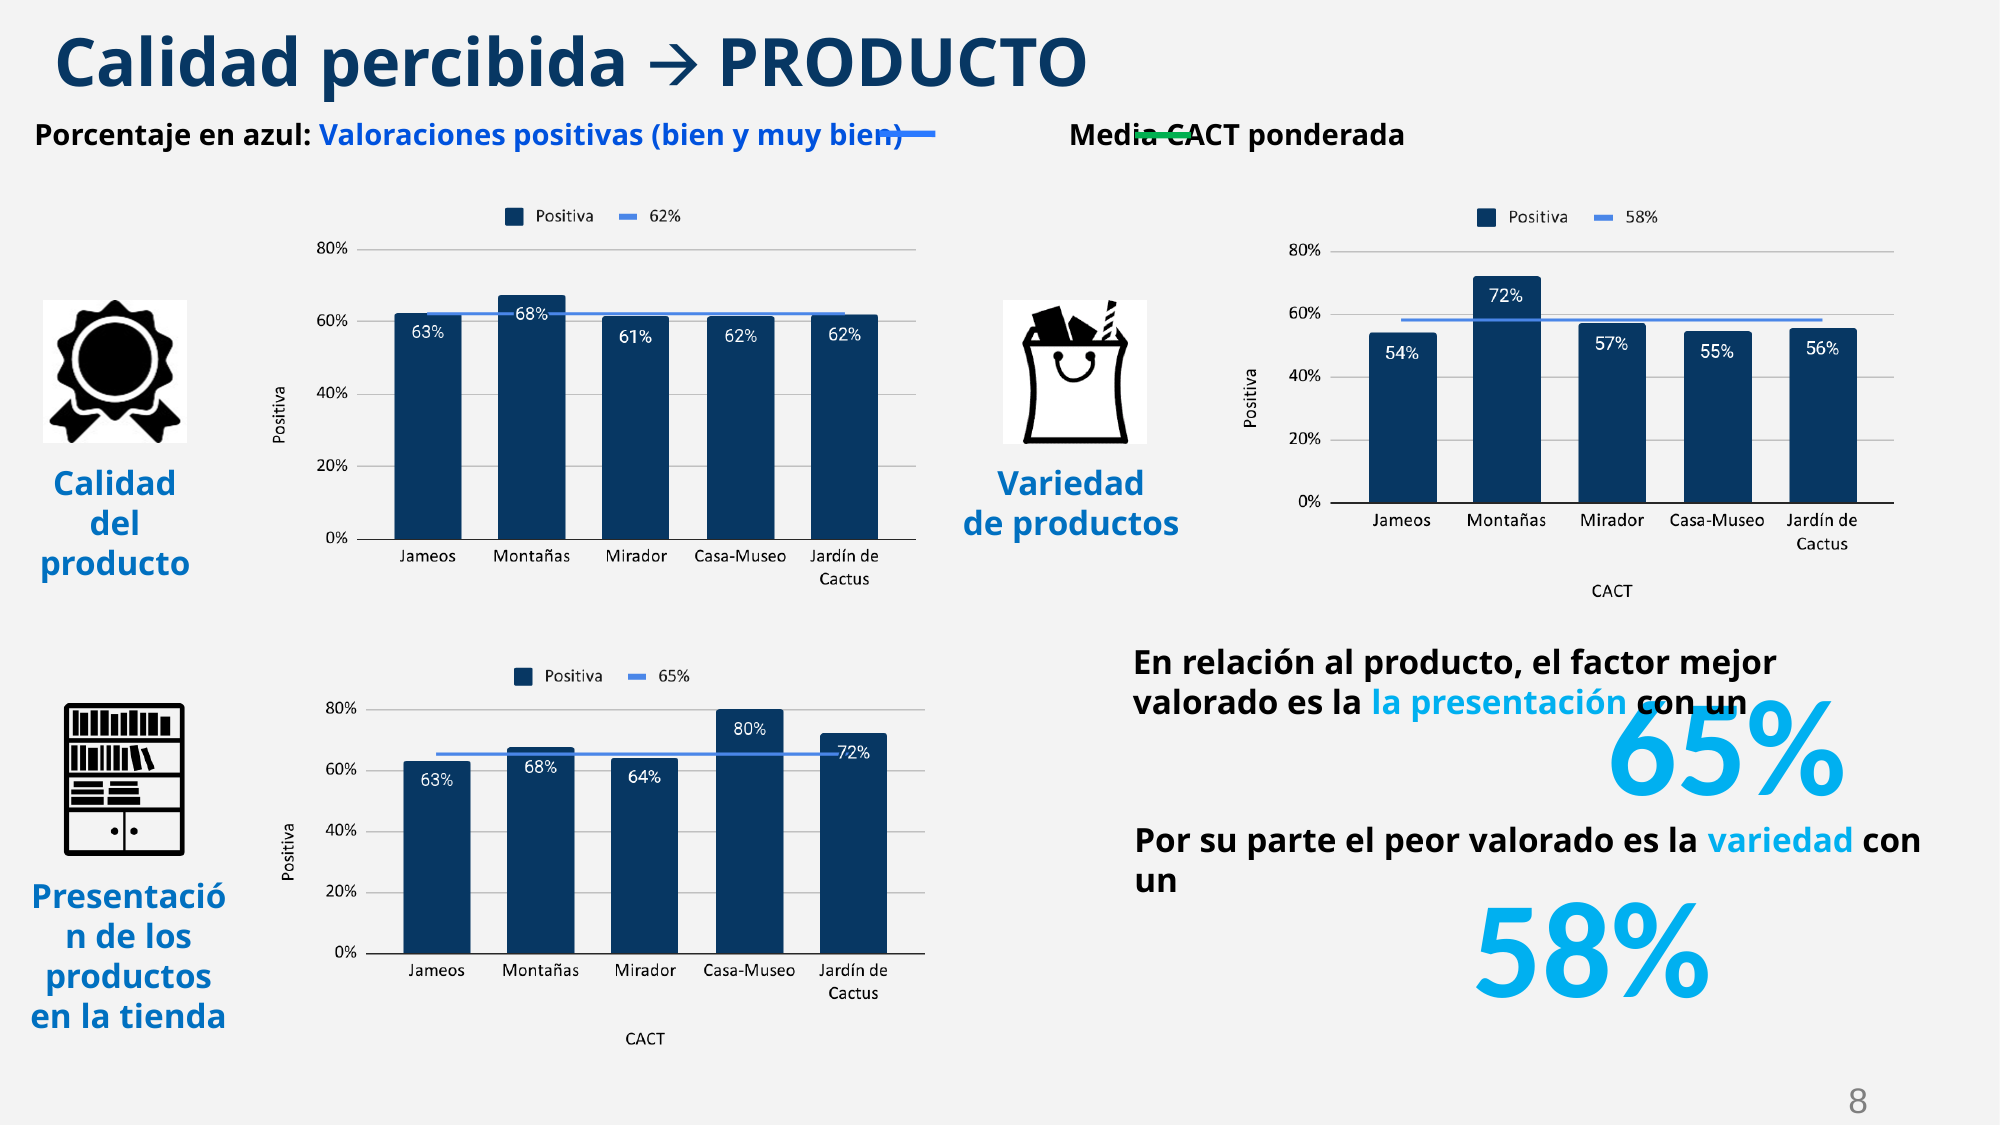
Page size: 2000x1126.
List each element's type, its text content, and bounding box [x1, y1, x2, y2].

text_box En relación al producto, el factor mejor valorado es la la presentación con un [1117, 633, 1924, 730]
text_box 58% [1457, 868, 1886, 1035]
text_box Por su parte el peor valorado es la variedad con un [1119, 811, 1953, 868]
slide_number <number> [1419, 1069, 1886, 1126]
text_box Presentación de los productos en la tienda [7, 867, 250, 1045]
text_box Calidad del producto [0, 454, 232, 551]
picture [249, 186, 936, 610]
picture [258, 646, 945, 1070]
picture [43, 300, 187, 444]
text_box 65% [1592, 730, 1881, 811]
text_box Porcentaje en azul: Valoraciones positivas (bien y muy bien) Media CACT ponderada [19, 109, 1988, 158]
picture [1219, 186, 1915, 624]
picture [47, 703, 201, 856]
text_box 65% [1763, 730, 1778, 736]
text_box Calidad percibida 🡪 PRODUCTO [54, 0, 1126, 109]
text_box Variedad de productos [936, 454, 1211, 551]
picture [1003, 300, 1147, 444]
text_box 65% [1628, 749, 1657, 782]
